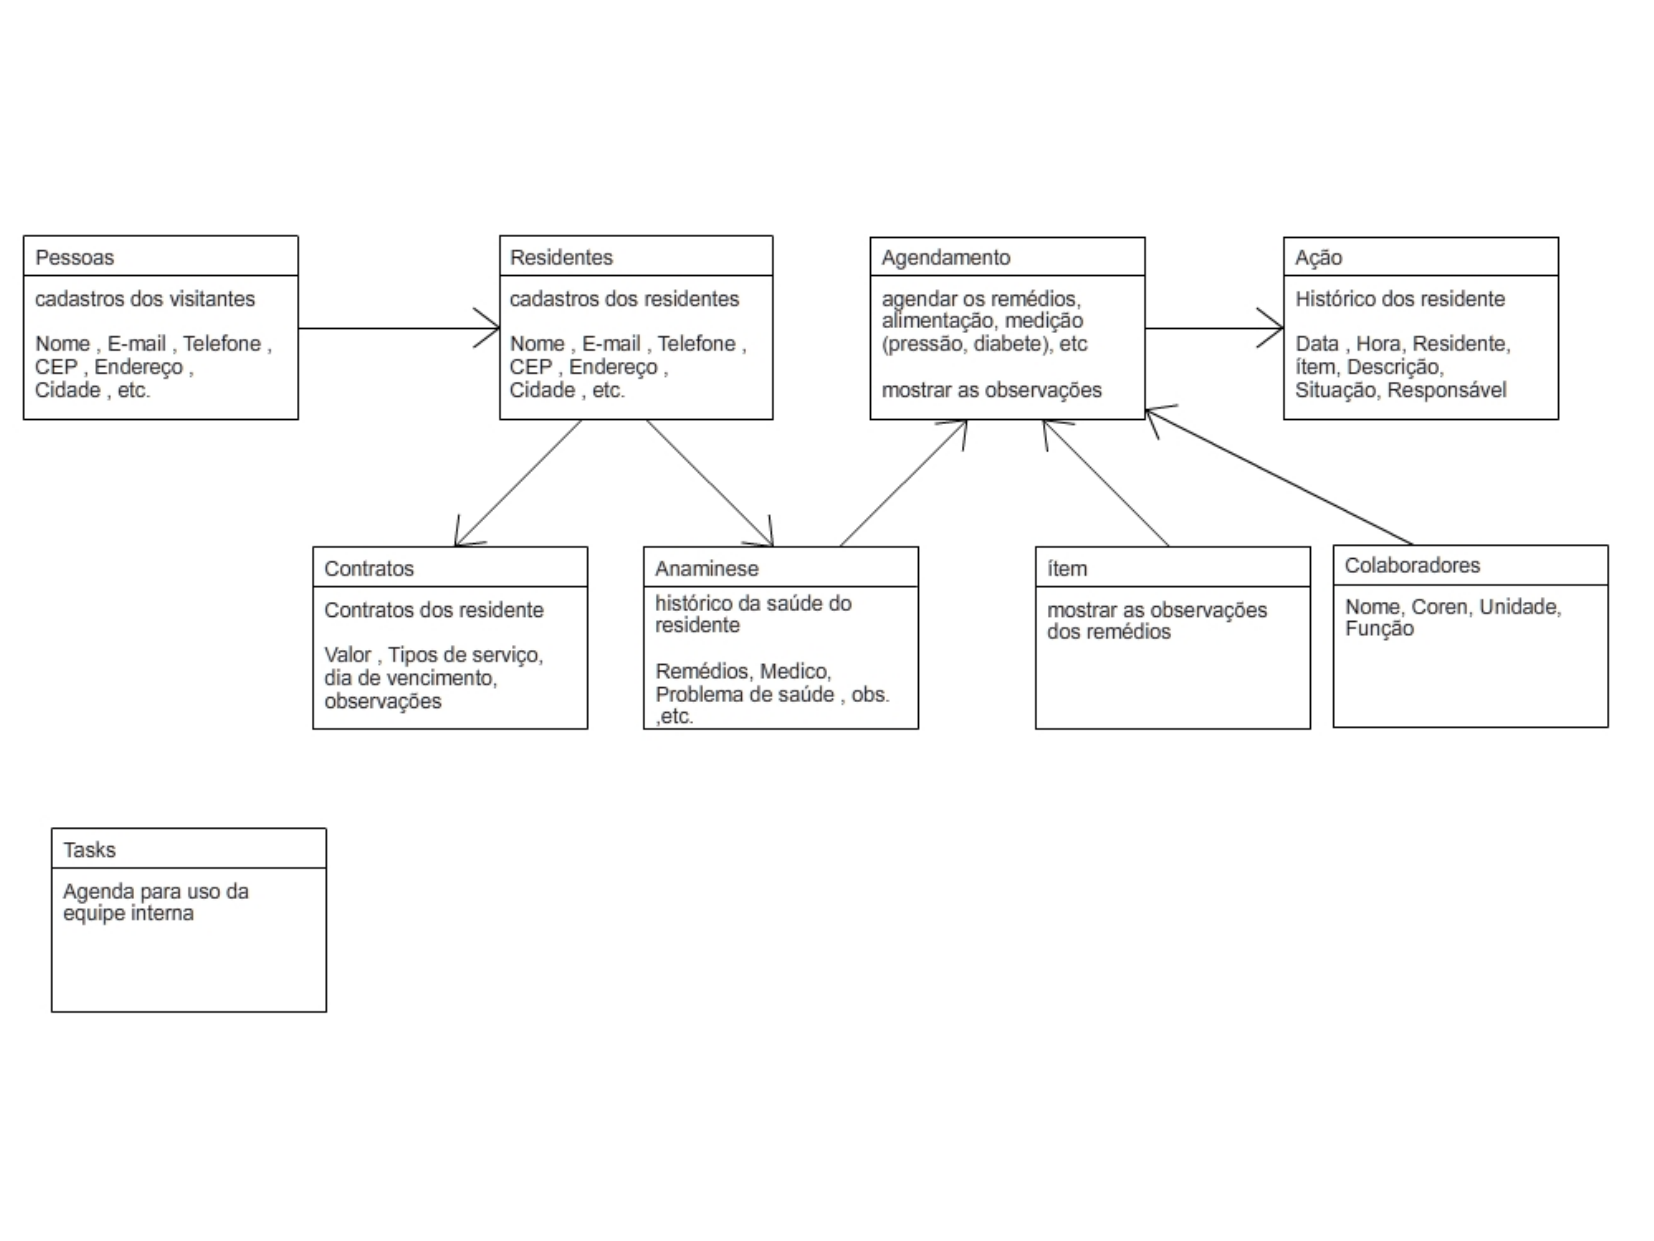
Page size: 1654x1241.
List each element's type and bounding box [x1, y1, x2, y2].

picture [0, 88, 1654, 1081]
